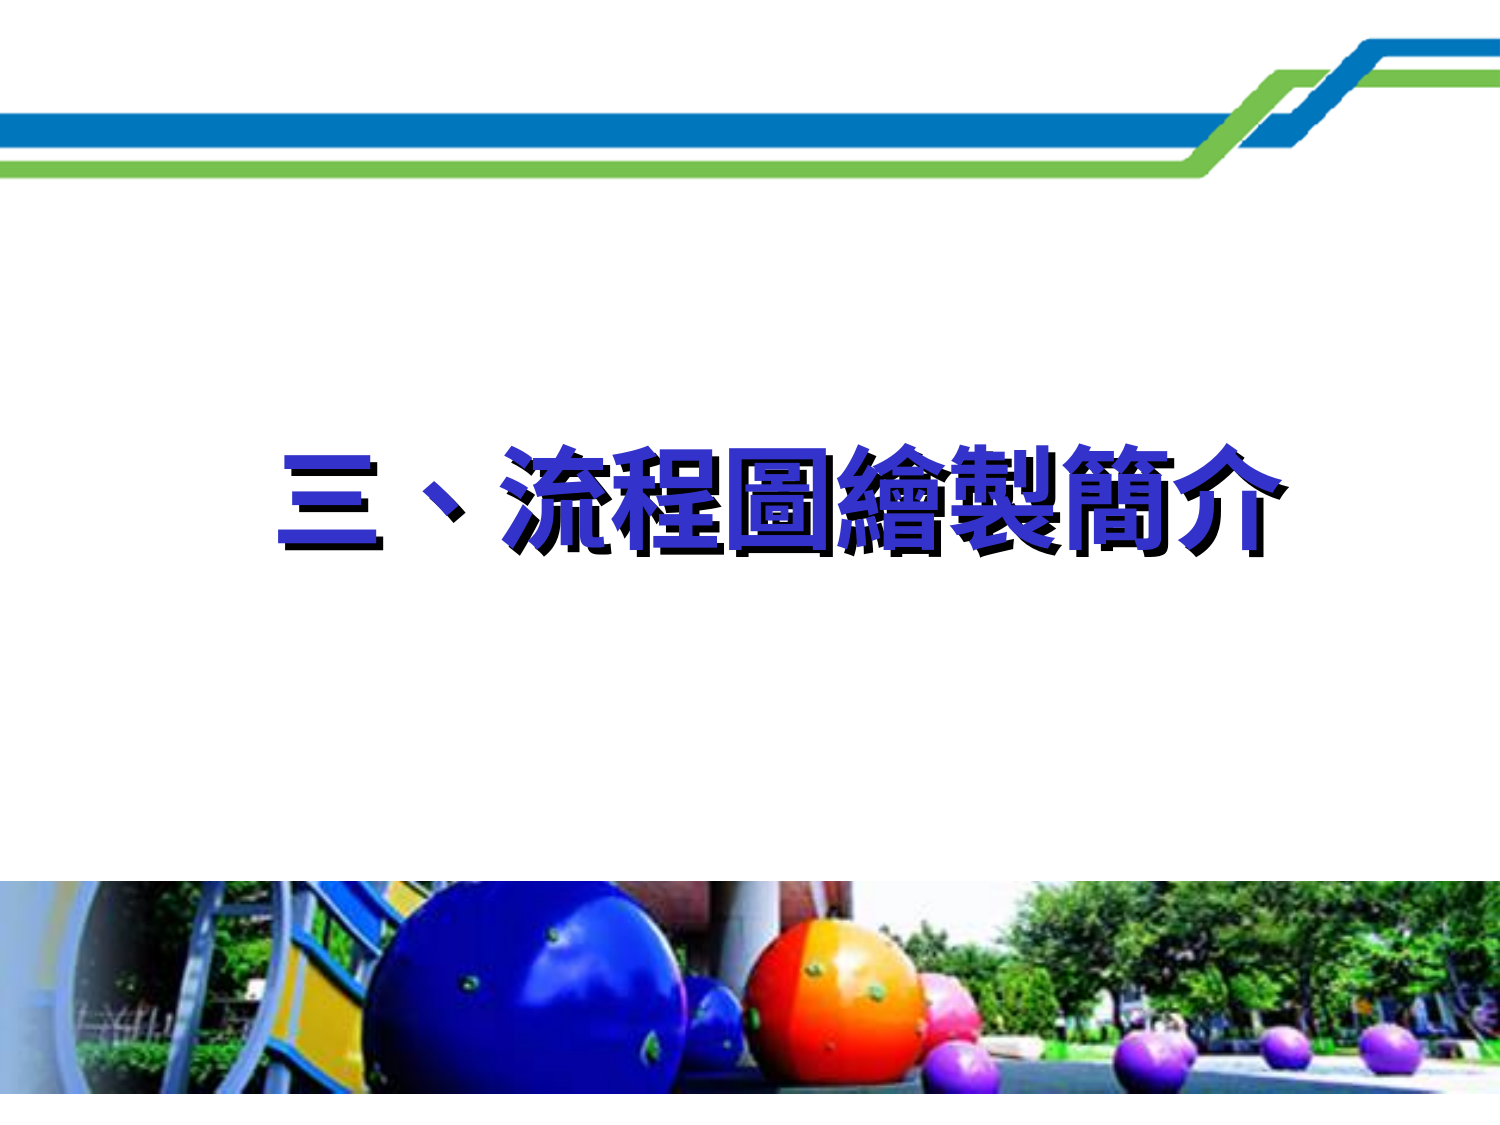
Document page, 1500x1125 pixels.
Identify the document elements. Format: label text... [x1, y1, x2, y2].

list 三、流程圖繪製簡介 [0, 420, 1500, 634]
picture [0, 881, 1500, 1094]
